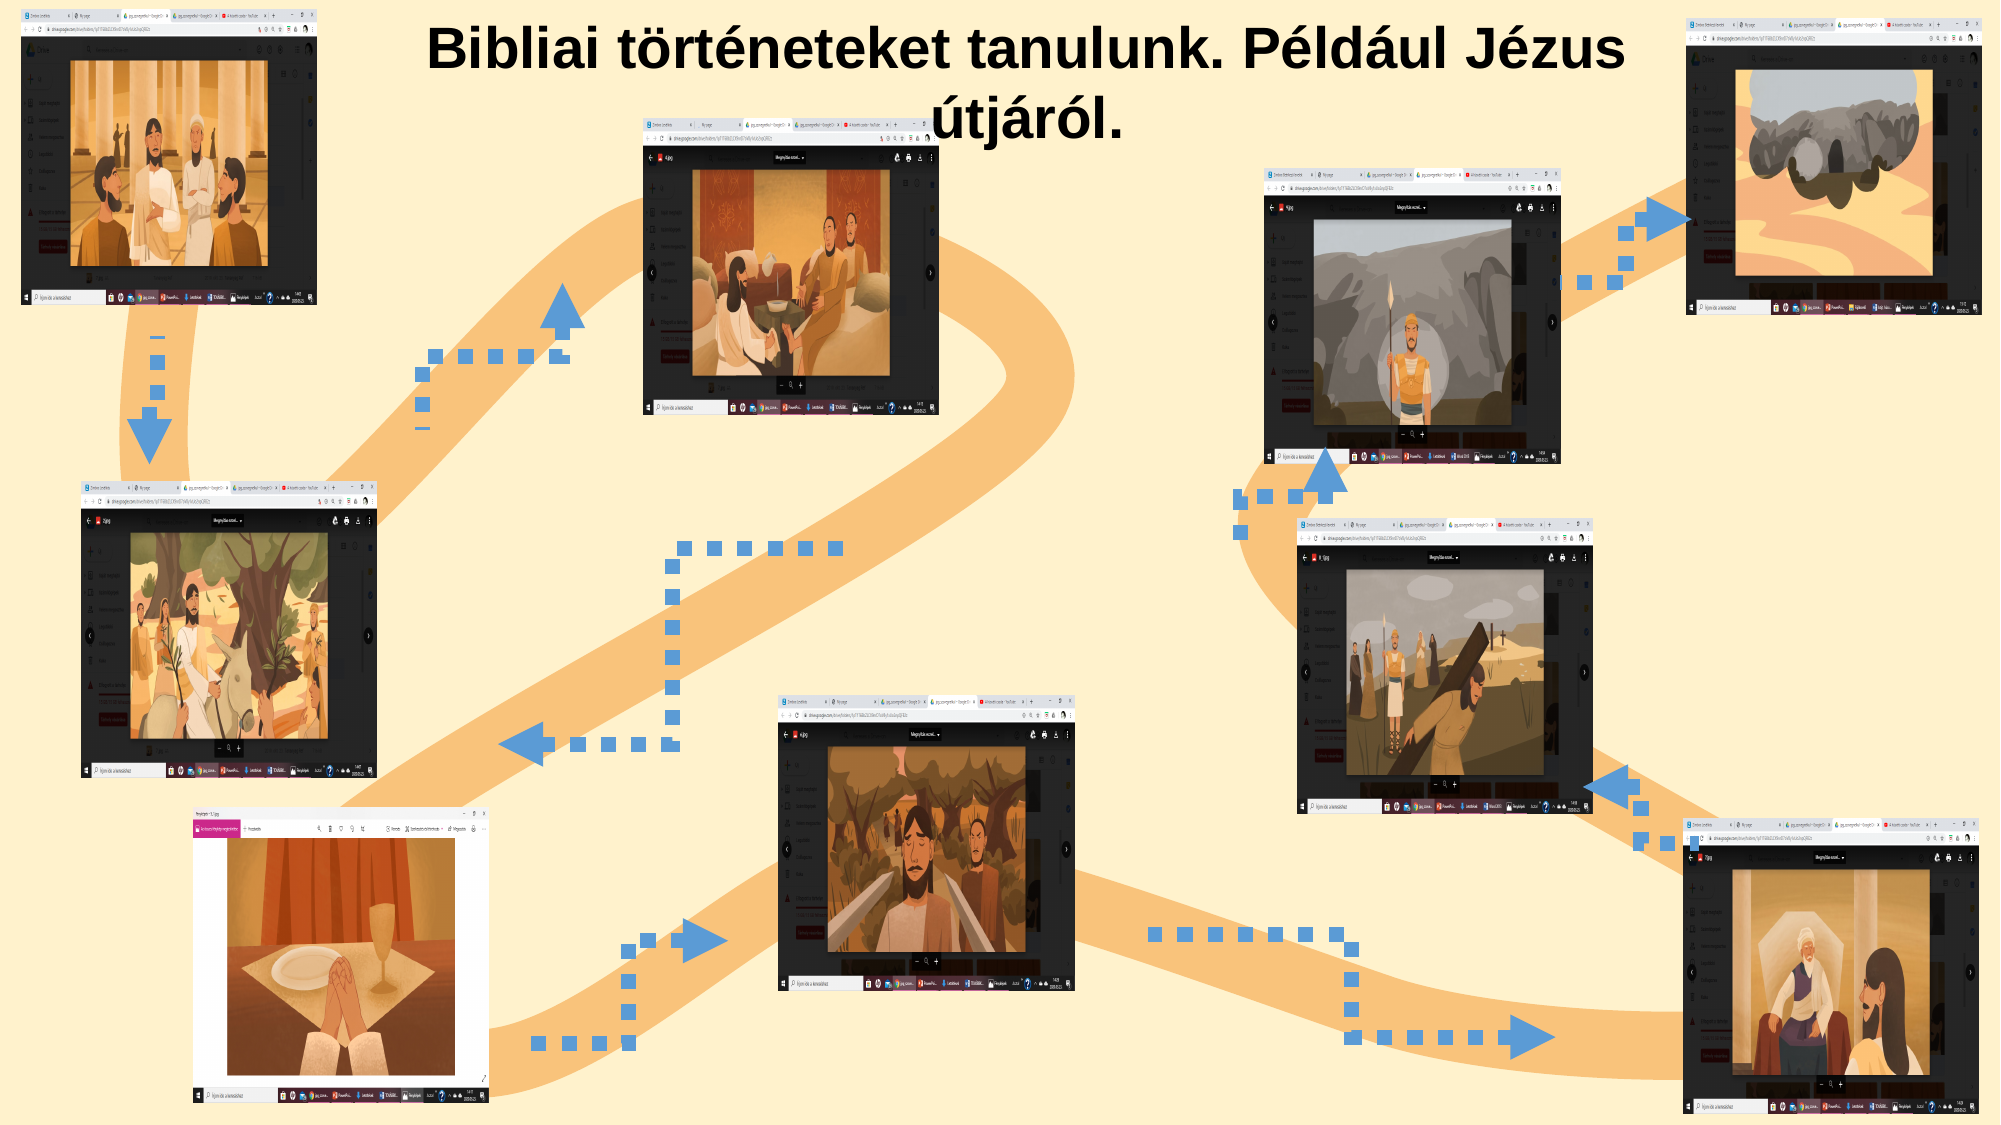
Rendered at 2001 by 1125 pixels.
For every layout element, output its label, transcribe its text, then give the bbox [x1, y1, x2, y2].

picture [1686, 18, 1982, 315]
picture [1297, 518, 1593, 814]
picture [1683, 818, 1979, 1114]
picture [778, 695, 1075, 991]
picture [643, 119, 939, 415]
picture [21, 9, 317, 305]
text_box Bibliai történeteket tanulunk. Például Jézus útjáról. [355, 3, 1700, 119]
picture [193, 807, 489, 1103]
picture [1264, 168, 1561, 464]
picture [81, 481, 377, 778]
